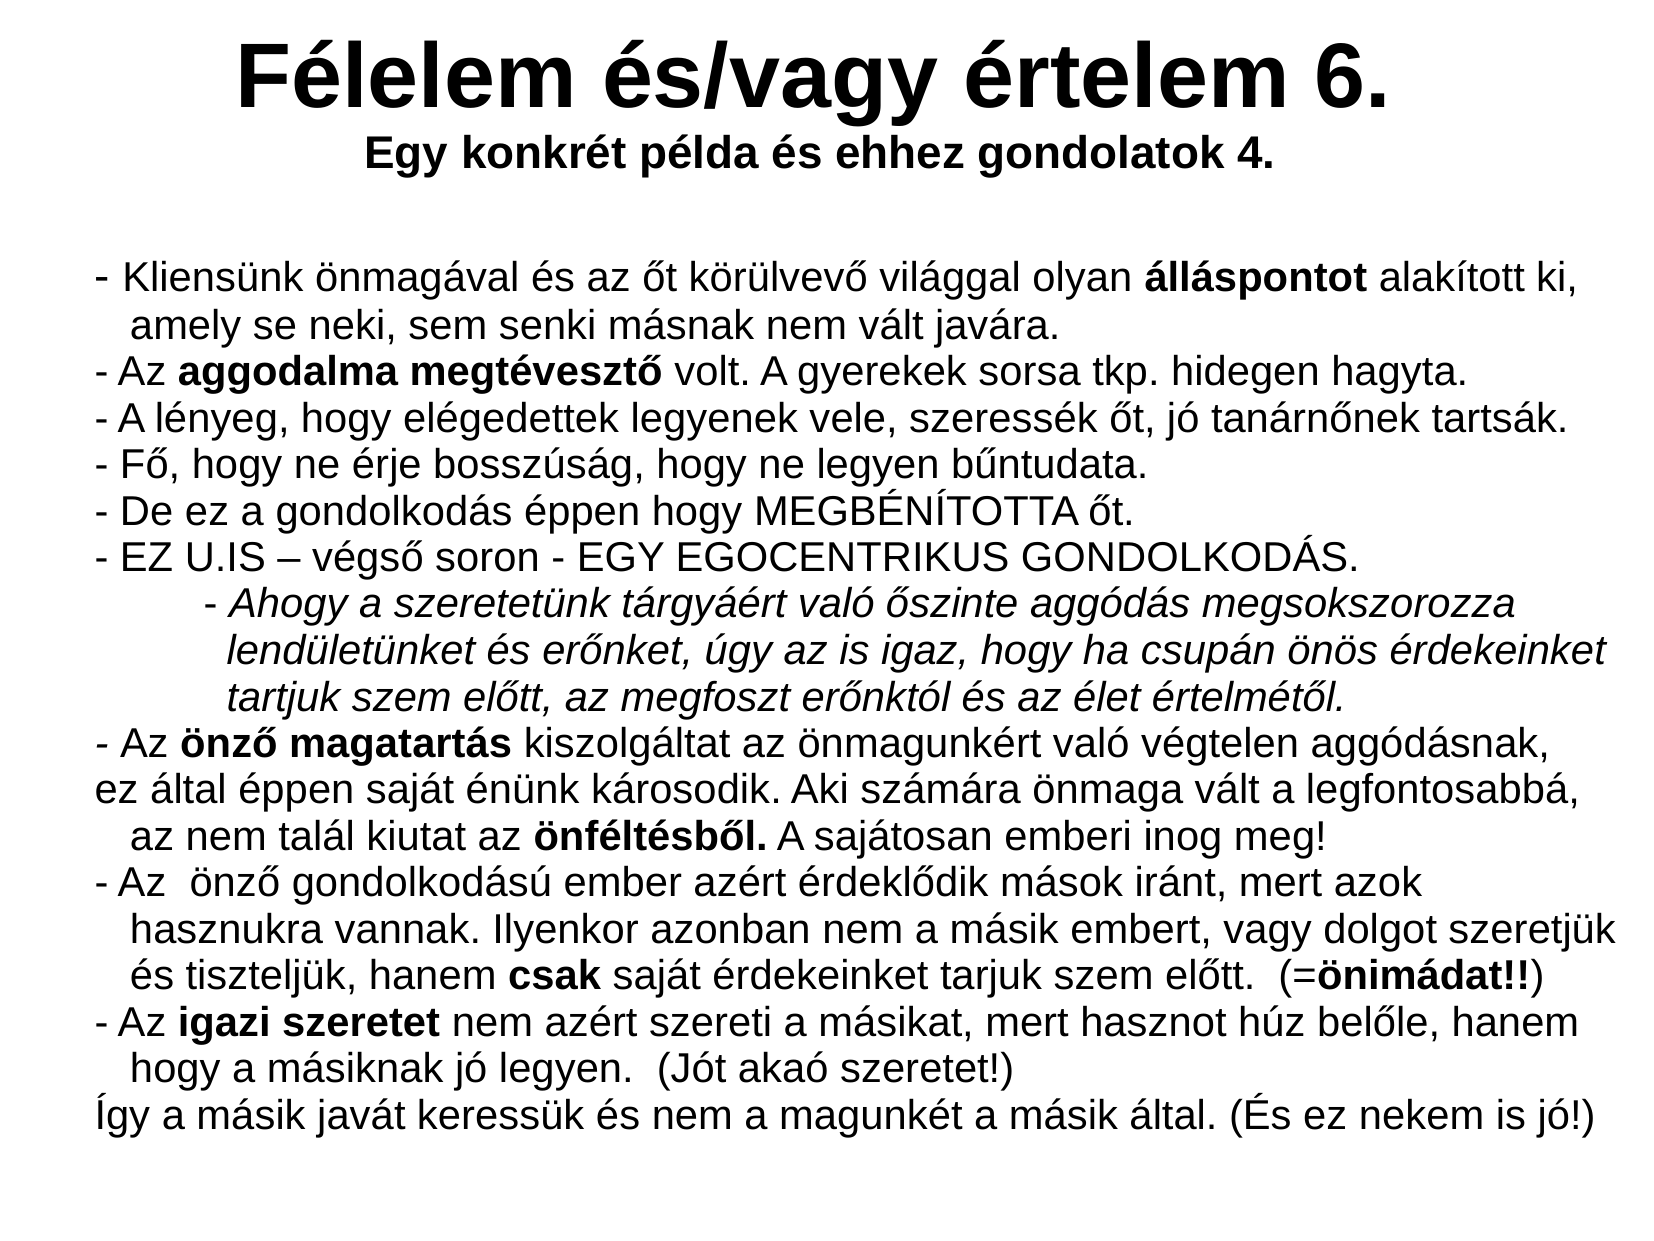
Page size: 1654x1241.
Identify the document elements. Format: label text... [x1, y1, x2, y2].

title Félelem és/vagy értelem 6. Egy konkrét példa és ehhez gondolatok 4. [82, 5, 1571, 190]
subtitle - Kliensünk önmagával és az őt körülvevő világgal olyan álláspontot alakított ki, amely se neki, sem senki másnak nem vált javára. - Az aggodalma megtévesztő volt. A gyerekek sorsa tkp. hidegen hagyta. - A lényeg, hogy elégedettek legyenek vele, szeressék őt, jó tanárnőnek tartsák. - Fő, hogy ne érje bosszúság, hogy ne legyen bűntudata. - De ez a gondolkodás éppen hogy MEGBÉNÍTOTTA őt. - EZ U.IS – végső soron - EGY EGOCENTRIKUS GONDOLKODÁS. - Ahogy a szeretetünk tárgyáért való őszinte aggódás megsokszorozza lendületünket és erőnket, úgy az is igaz, hogy ha csupán önös érdekeinket tartjuk szem előtt, az megfoszt erőnktól és az élet értelmétől. - Az önző magatartás kiszolgáltat az önmagunkért való végtelen aggódásnak, ez által éppen saját énünk károsodik. Aki számára önmaga vált a legfontosabbá, az nem talál kiutat az önféltésből. A sajátosan emberi inog meg! - Az önző gondolkodású ember azért érdeklődik mások iránt, mert azok hasznukra vannak. Ilyenkor azonban nem a másik embert, vagy dolgot szeretjük és tiszteljük, hanem csak saját érdekeinket tarjuk szem előtt. (=önimádat!!) - Az igazi szeretet nem azért szereti a másikat, mert hasznot húz belőle, hanem hogy a másiknak jó legyen. (Jót akaó szeretet!) Így a másik javát keressük és nem a magunkét a másik által. (És ez nekem is jó!) [59, 190, 1625, 1198]
